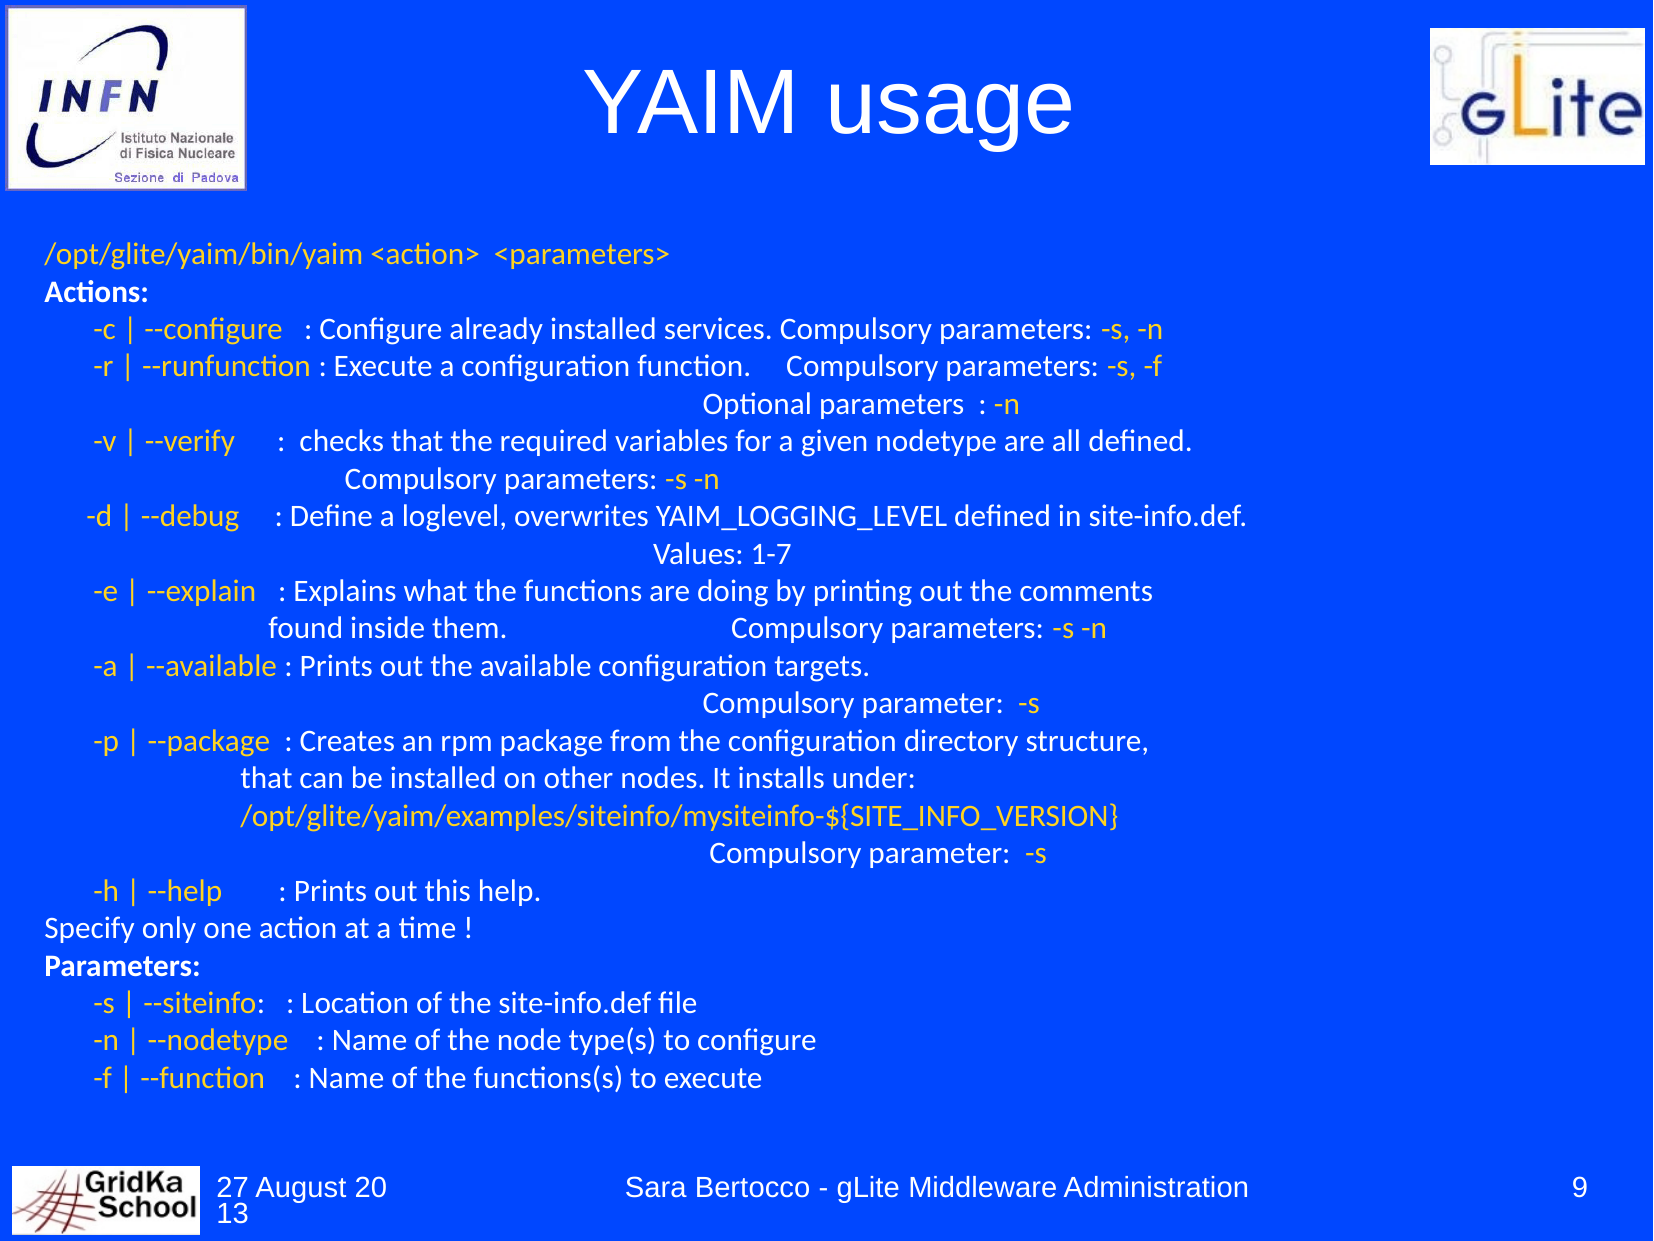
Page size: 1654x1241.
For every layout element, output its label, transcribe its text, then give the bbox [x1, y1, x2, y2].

picture [5, 5, 247, 191]
title YAIM usage [14, 9, 1645, 195]
picture [12, 1166, 200, 1235]
text_box /opt/glite/yaim/bin/yaim <action> <parameters> Actions: -c | --configure : Configure already installed services. Compulsory parameters: -s, -n -r | --runfunction : Execute a configuration function. Compulsory parameters: -s, -f Optional parameters : -n -v | --verify : checks that the required variables for a given nodetype are all defined. Compulsory parameters: -s -n -d | --debug : Define a loglevel, overwrites YAIM_LOGGING_LEVEL defined in site-info.def. Values: 1-7 -e | --explain : Explains what the functions are doing by printing out the comments found inside them. Compulsory parameters: -s -n -a | --available : Prints out the available configuration targets. Compulsory parameter: -s -p | --package : Creates an rpm package from the configuration directory structure, that can be installed on other nodes. It installs under: /opt/glite/yaim/examples/siteinfo/mysiteinfo-${SITE_INFO_VERSION} Compulsory parameter: -s -h | --help : Prints out this help. Specify only one action at a time ! Parameters: -s | --siteinfo: : Location of the site-info.def file -n | --nodetype : Name of the node type(s) to configure -f | --function : Name of the functions(s) to execute [29, 225, 1474, 1112]
picture [1430, 28, 1645, 165]
